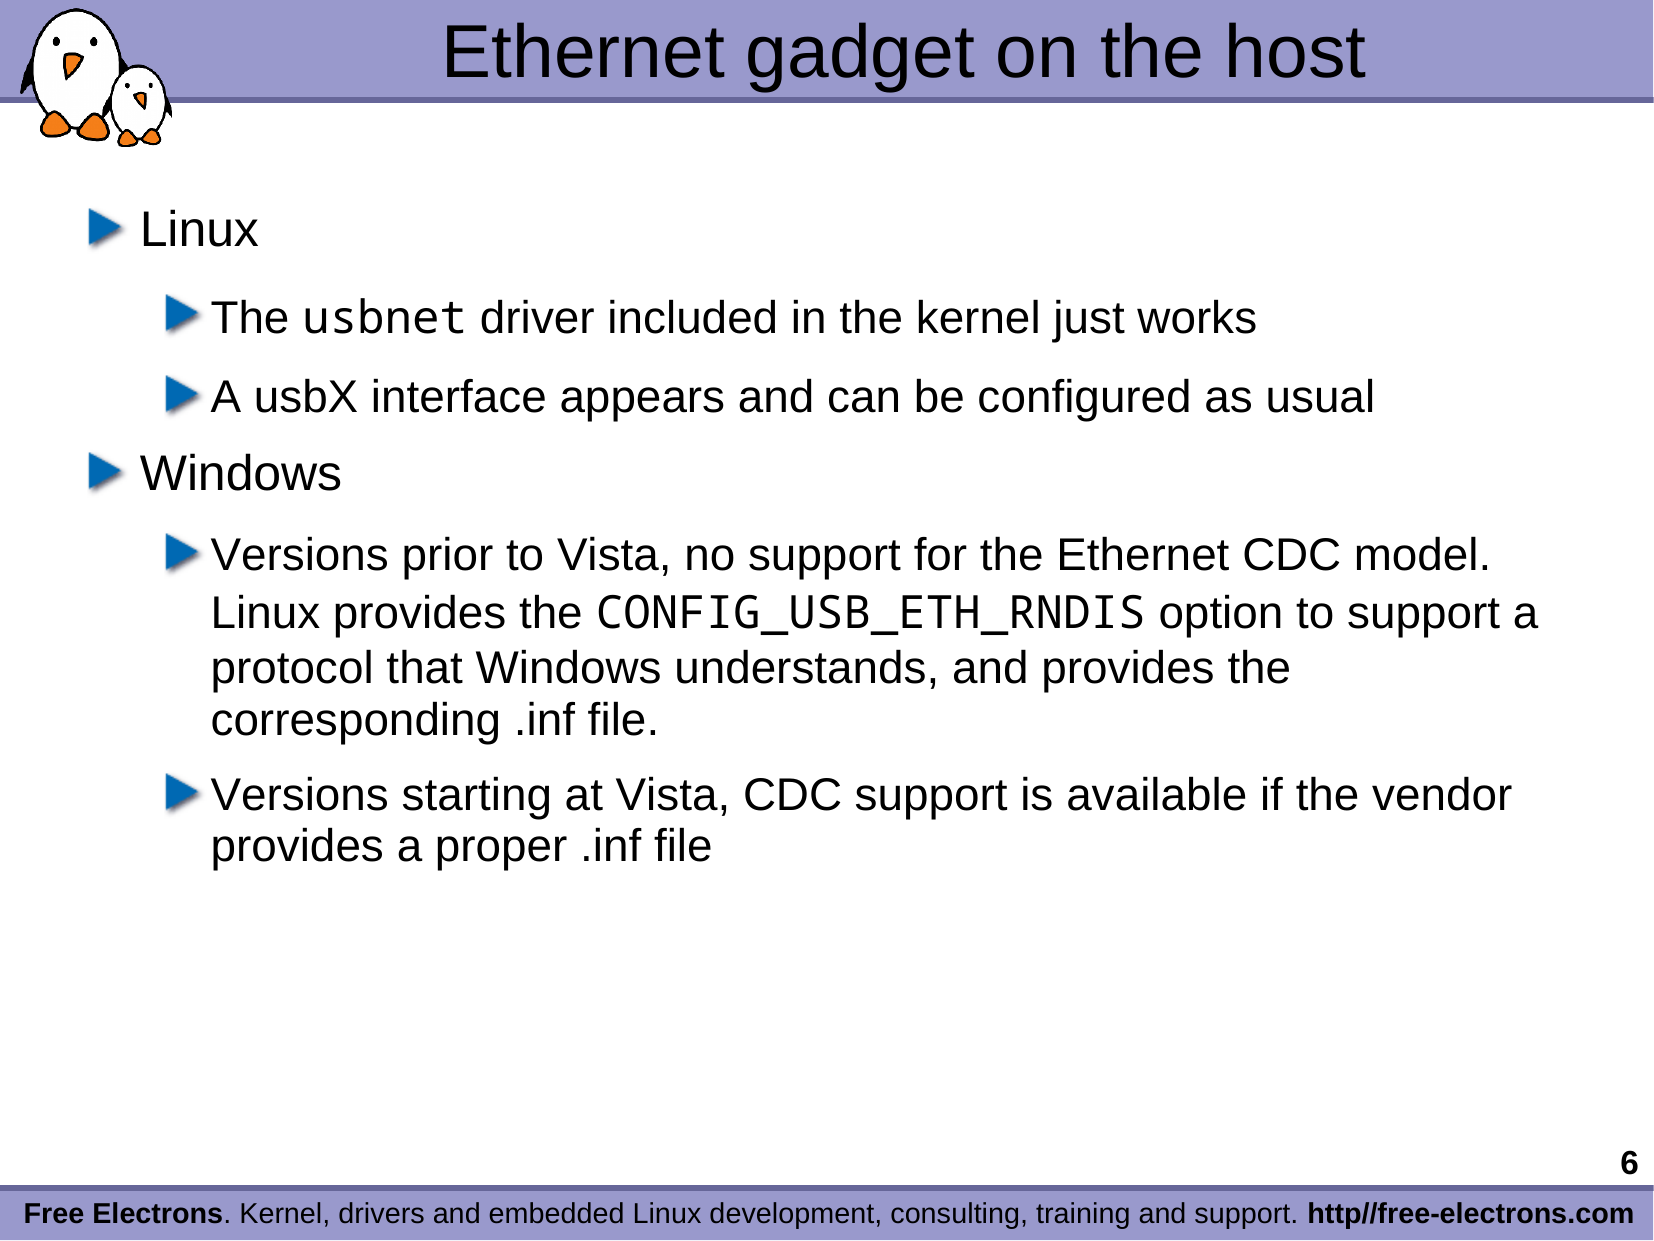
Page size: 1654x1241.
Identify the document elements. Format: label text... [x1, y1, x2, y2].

picture [20, 8, 172, 147]
list Linux The usbnet driver included in the kernel just works A usbX interface appears and can be configured as usual Windows Versions prior to Vista, no support for the Ethernet CDC model. Linux provides the CONFIG_USB_ETH_RNDIS option to support a protocol that Windows understands, and provides the corresponding .inf file. Versions starting at Vista, CDC support is available if the vendor provides a proper .inf file [68, 201, 1592, 1118]
title Ethernet gadget on the host [178, 4, 1631, 98]
